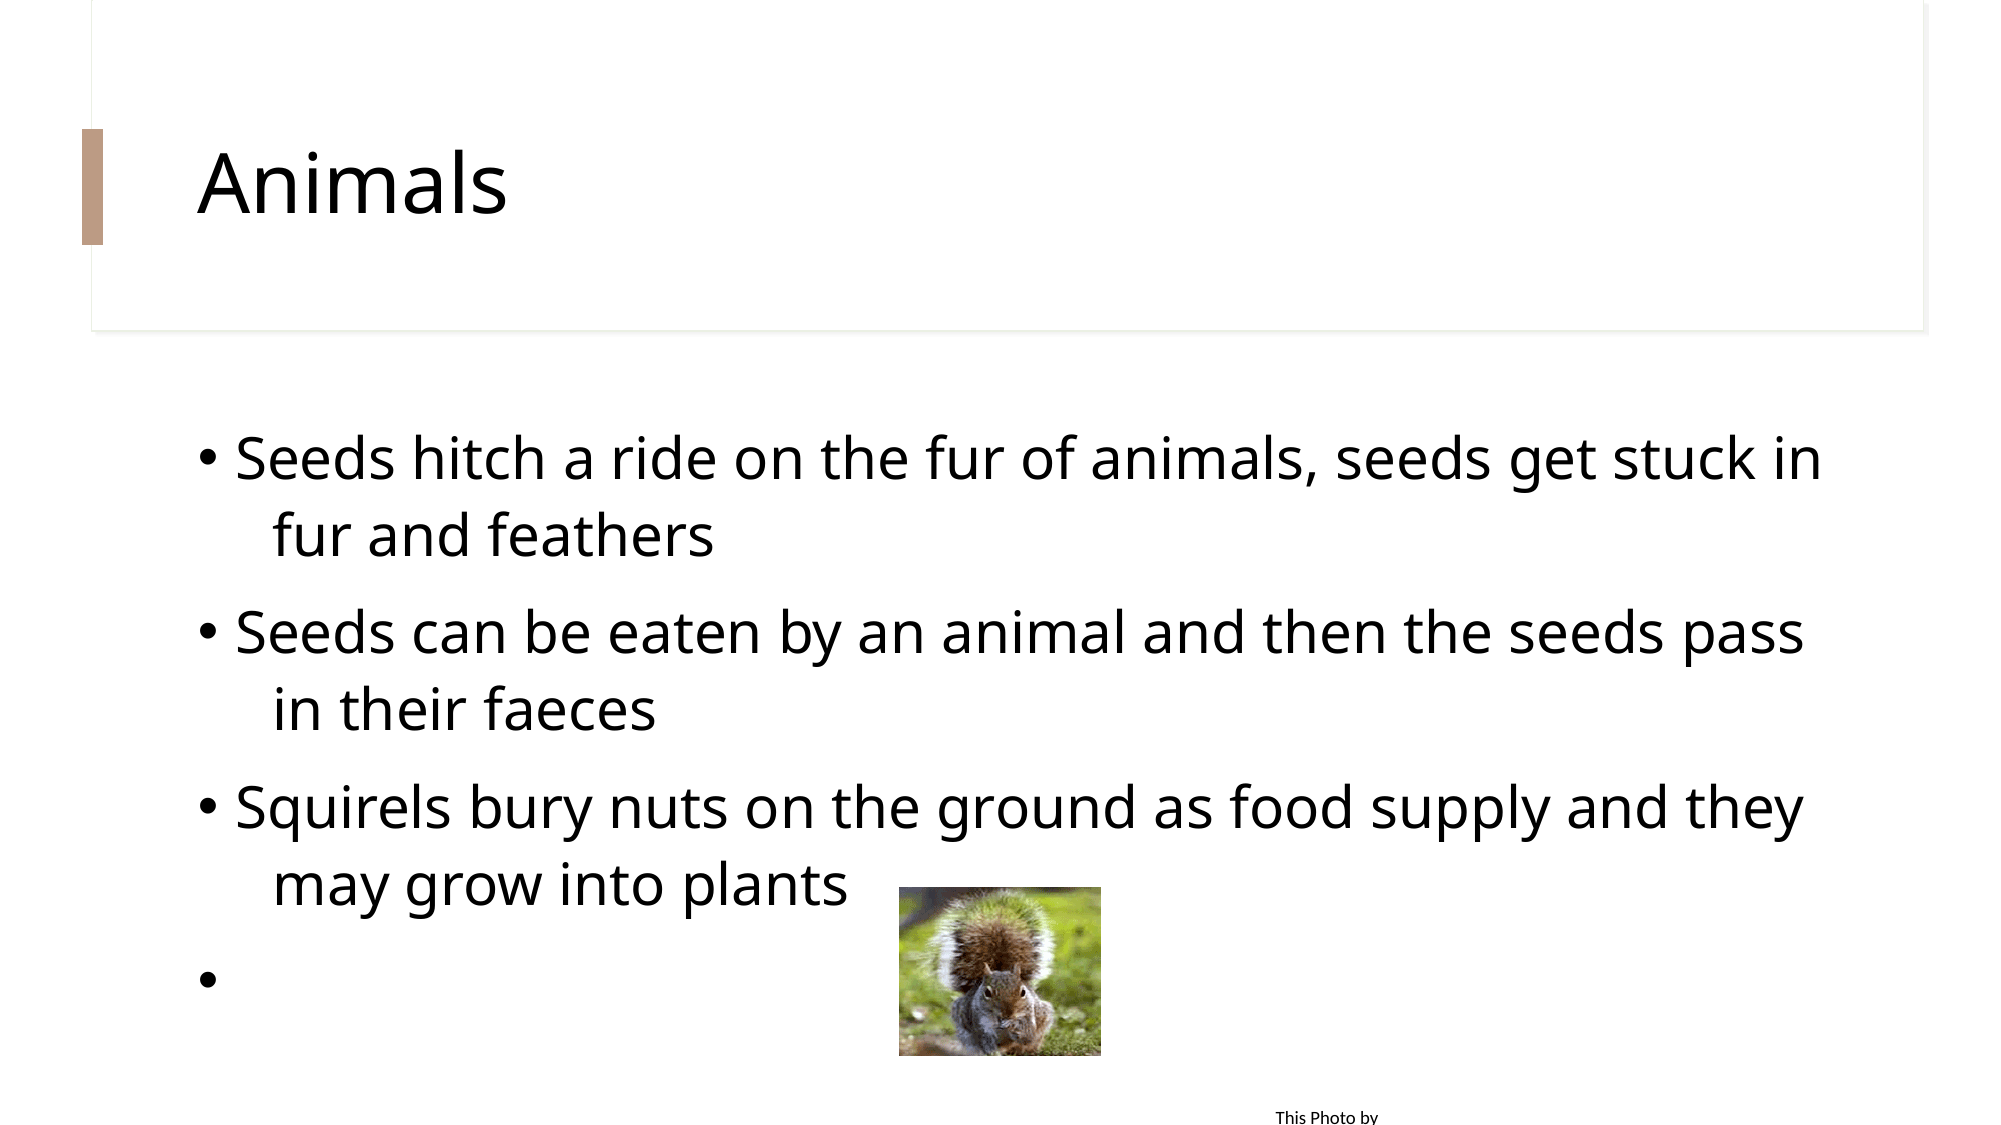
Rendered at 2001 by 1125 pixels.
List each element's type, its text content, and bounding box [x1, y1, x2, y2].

text_box This Photo by Unknown Author is licensed under CC BY-NC [1260, 1098, 1414, 1125]
picture [899, 887, 1101, 1056]
list Seeds hitch a ride on the fur of animals, seeds get stuck in fur and feathers Seeds can be eaten by an animal and then the seeds pass in their faeces Squirels bury nuts on the ground as food supply and they may grow into plants [183, 406, 1852, 1013]
title Animals [183, 90, 1852, 284]
